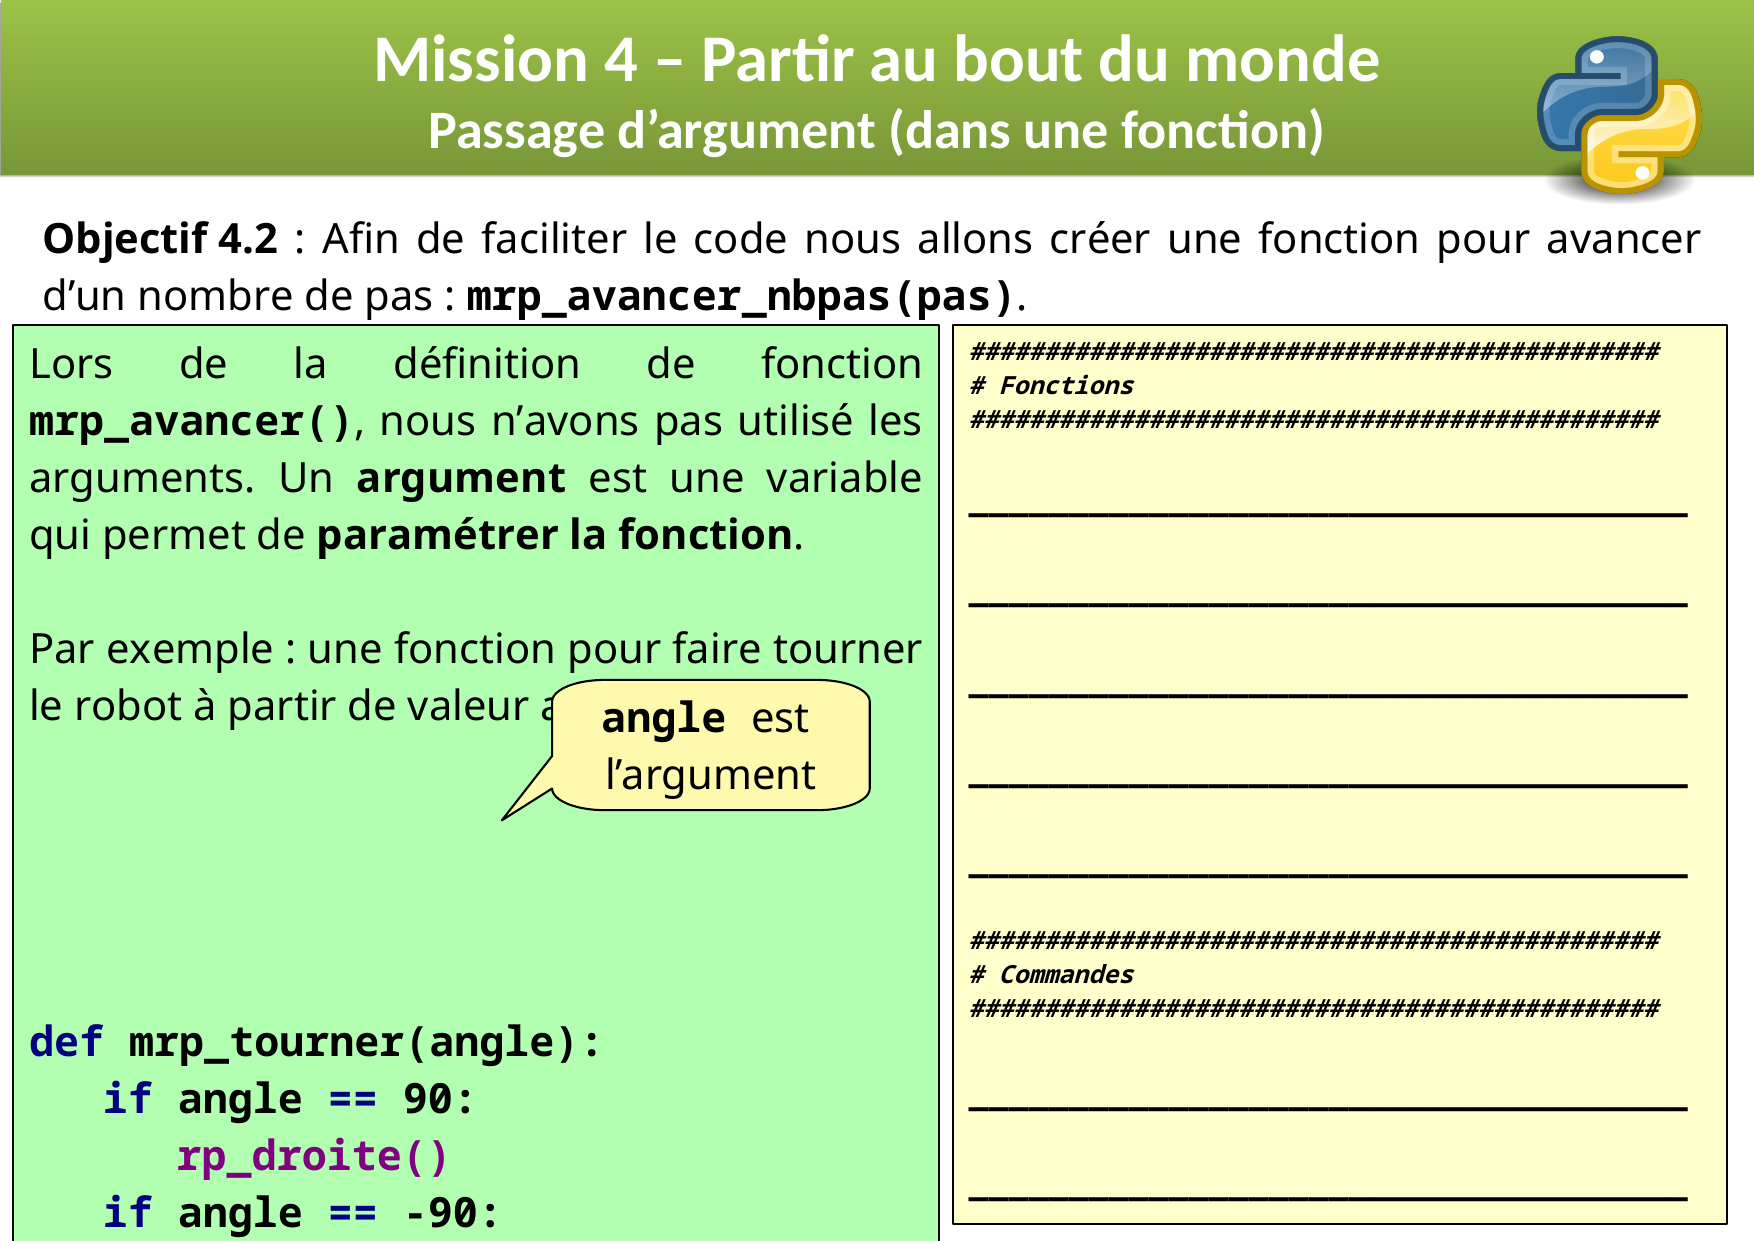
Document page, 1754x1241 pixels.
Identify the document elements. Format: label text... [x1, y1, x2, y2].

text_box Objectif 4.2 : Afin de faciliter le code nous allons créer une fonction pour avancer d’un nombre de pas : mrp_avancer_nbpas(pas). [27, 201, 1718, 311]
text_box Lors de la définition de fonction mrp_avancer(), nous n’avons pas utilisé les arguments. Un argument est une variable qui permet de paramétrer la fonction. Par exemple : une fonction pour faire tourner le robot à partir de valeur angulaire. def mrp_tourner(angle): if angle == 90: rp_droite() if angle == -90: rp_gauche() if angle==180 or angle==-180: rp_droite() rp_droite() [13, 325, 940, 1214]
text_box ############################################## # Fonctions ############################################## ____________________________________ ____________________________________ ____________________________________ ____________________________________ ____________________________________ ############################################## # Commandes ############################################## ____________________________________ ____________________________________ ____________________________________ ____________________________________ ____________________________________ [952, 325, 1727, 1224]
picture [1526, 32, 1713, 201]
text_box Mission 4 – Partir au bout du monde Passage d’argument (dans une fonction) [0, 0, 1754, 175]
text_box angle est l’argument [501, 679, 870, 821]
